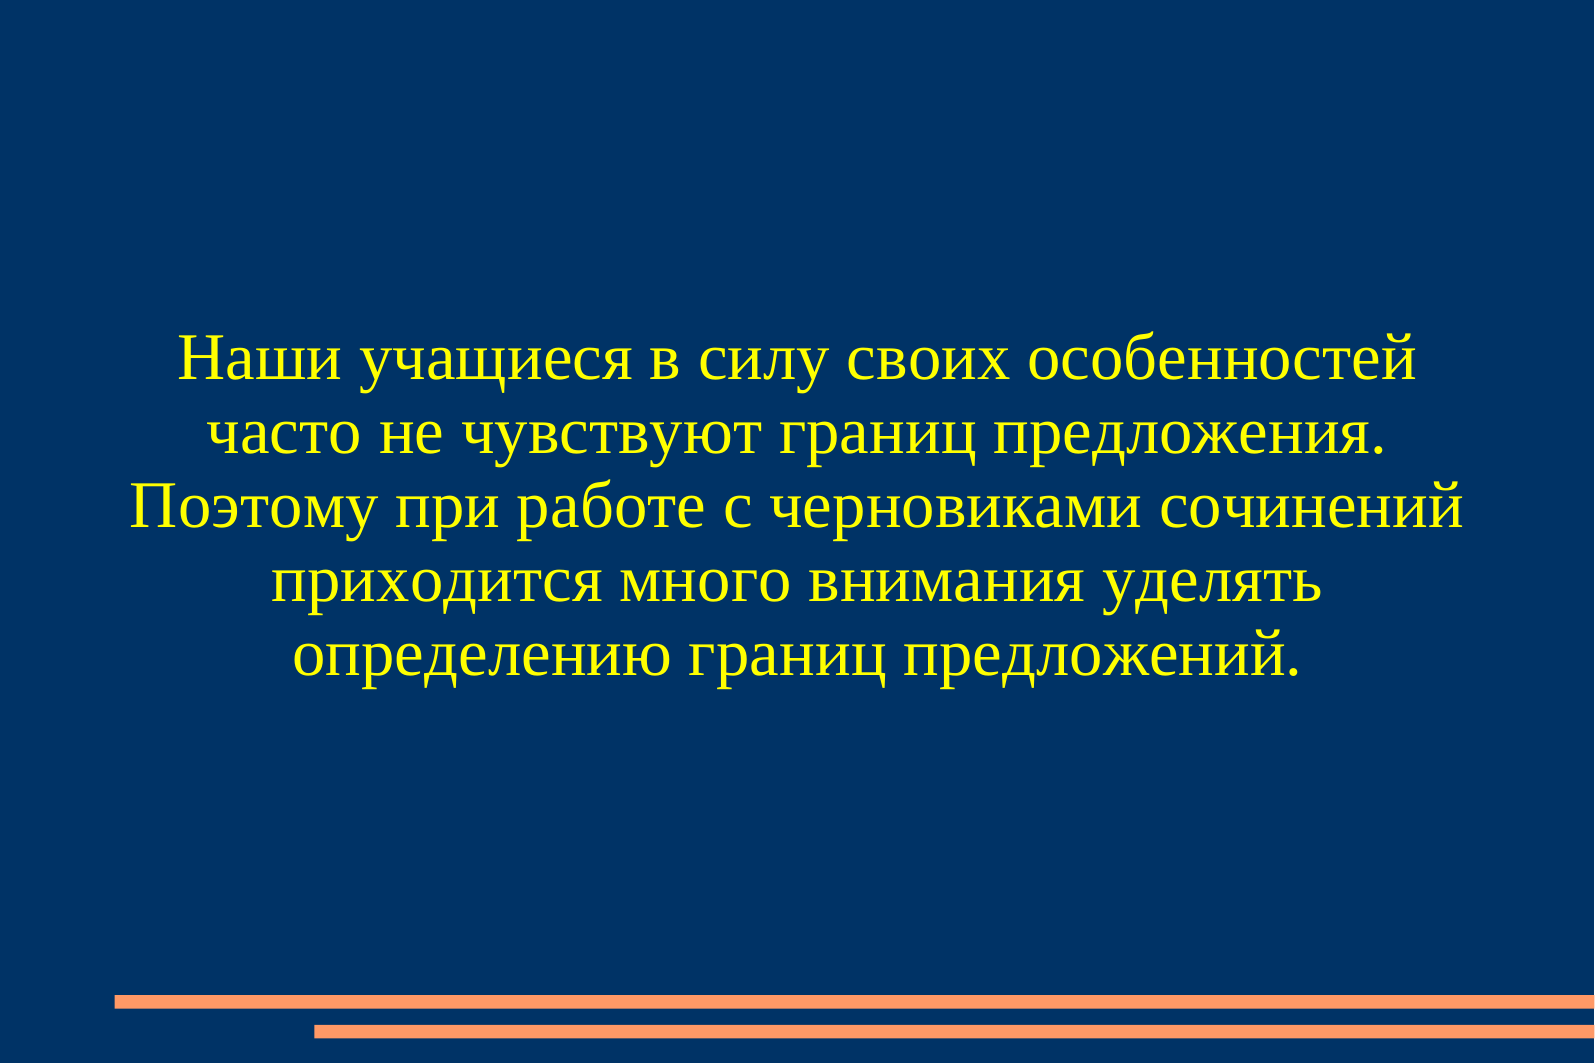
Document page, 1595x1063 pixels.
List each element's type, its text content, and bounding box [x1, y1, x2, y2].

subtitle Наши учащиеся в силу своих особенностей часто не чувствуют границ предложения. Поэтому при работе с черновиками сочинений приходится много внимания уделять определению границ предложений. [117, 39, 1479, 971]
